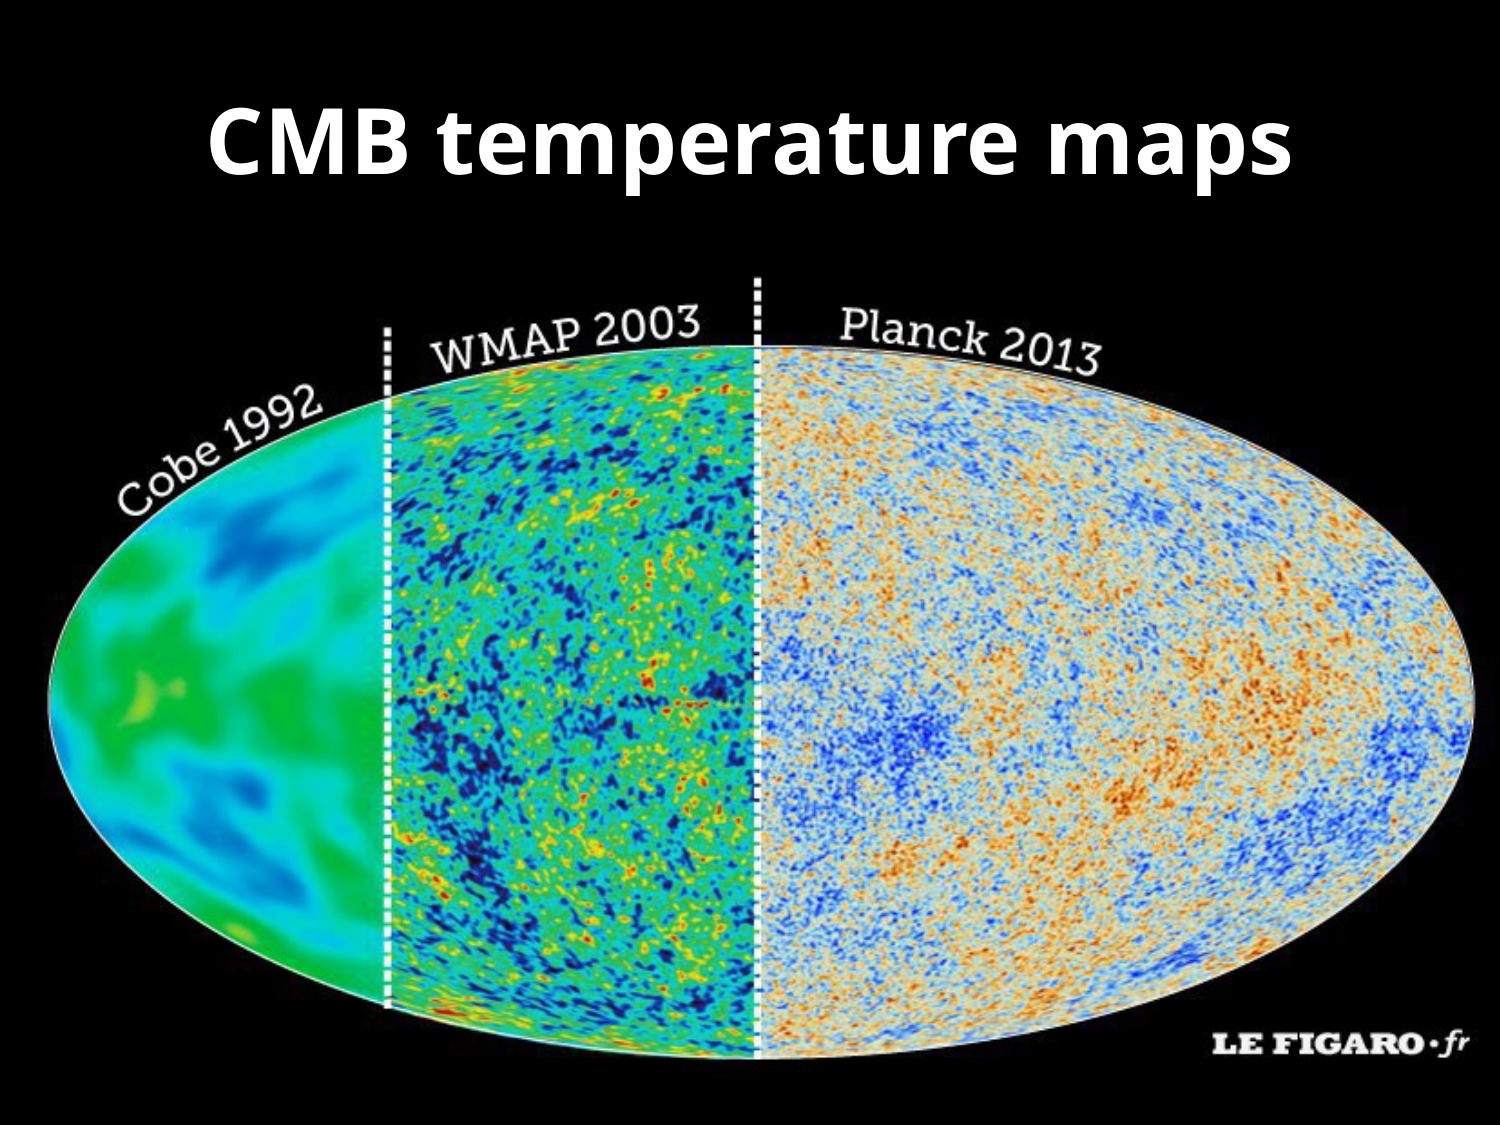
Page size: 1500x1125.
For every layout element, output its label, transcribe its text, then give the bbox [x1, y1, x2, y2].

picture [15, 275, 1500, 1078]
title CMB temperature maps [30, 44, 1471, 233]
